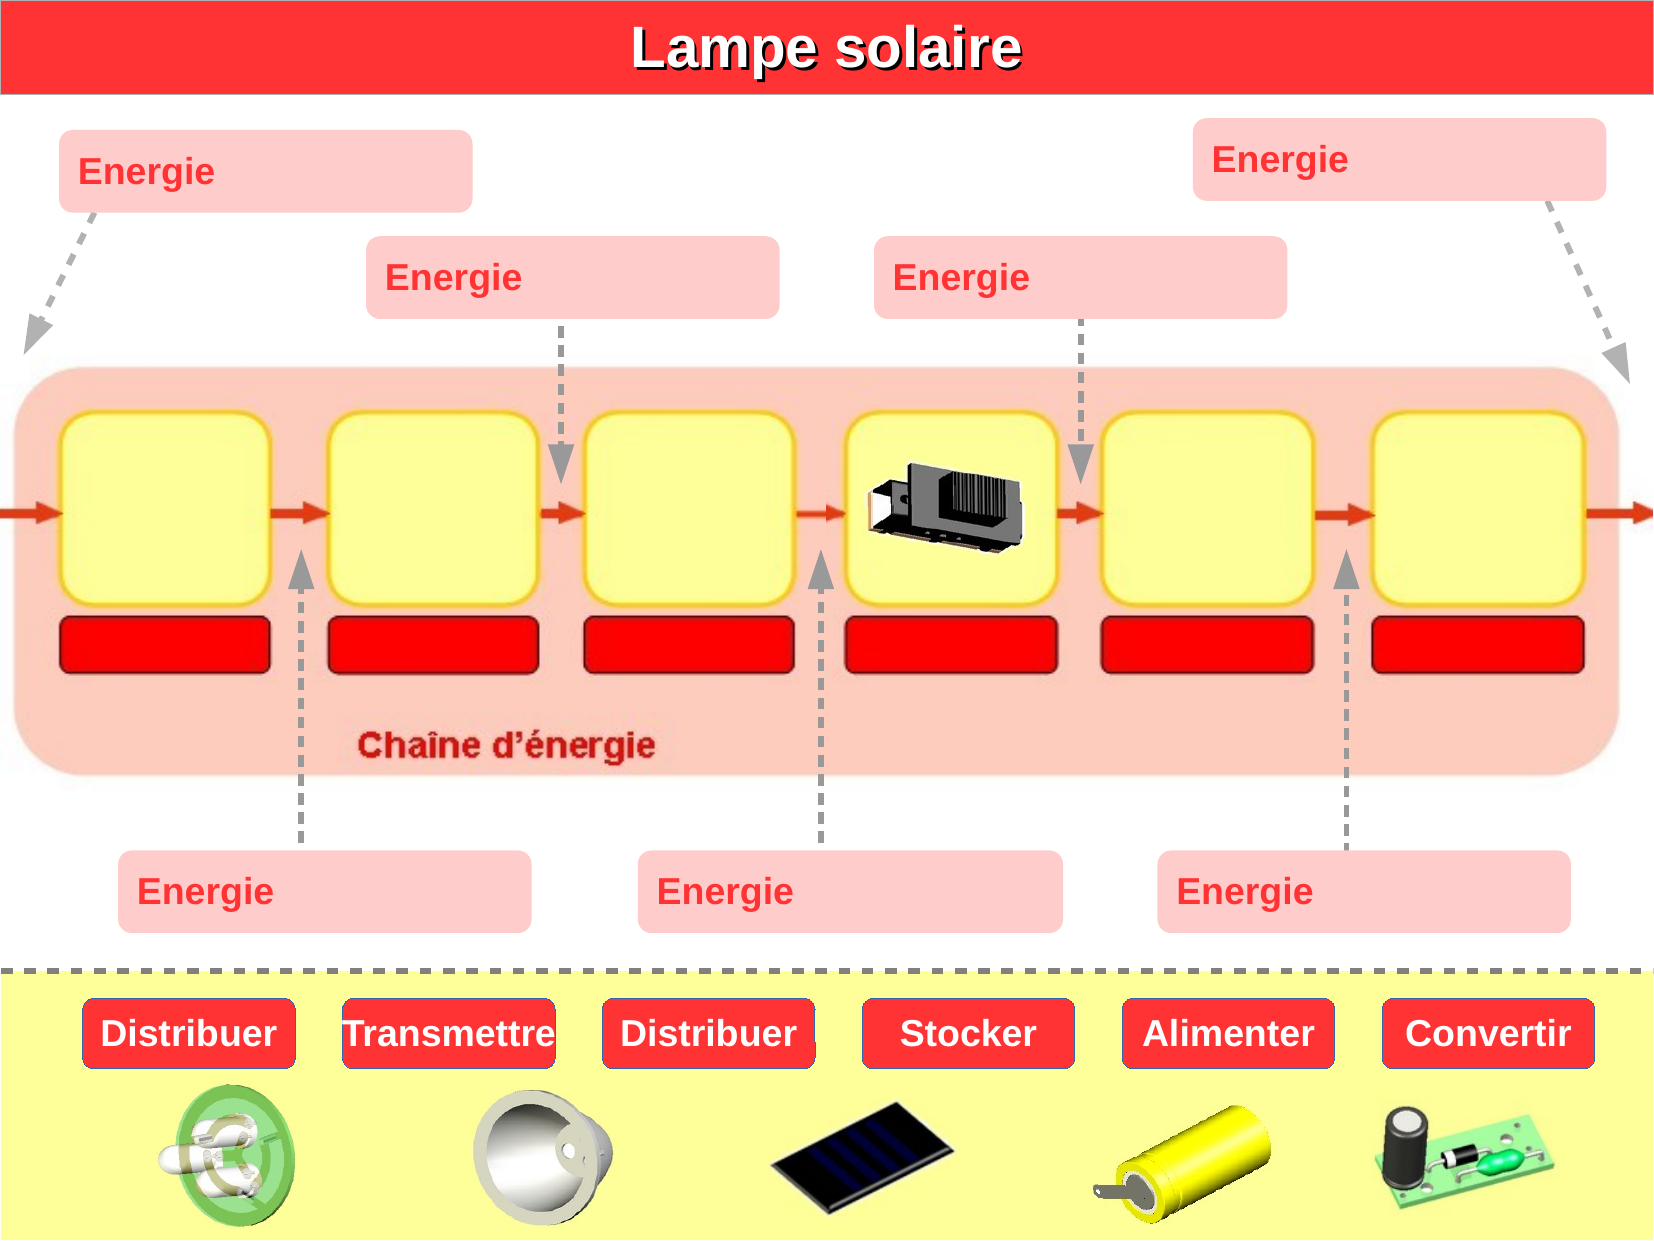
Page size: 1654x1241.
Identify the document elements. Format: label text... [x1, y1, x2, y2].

text_box Convertir [1382, 998, 1595, 1069]
picture [156, 1079, 296, 1229]
text_box Energie [366, 236, 780, 319]
text_box Lampe solaire [0, 0, 1654, 95]
picture [472, 1086, 615, 1229]
text_box Stocker [862, 998, 1075, 1069]
text_box Energie [118, 850, 532, 934]
picture [1370, 1098, 1560, 1217]
picture [0, 354, 1653, 792]
text_box Energie [637, 850, 1064, 934]
text_box Alimenter [1122, 998, 1335, 1069]
text_box [0, 970, 1654, 1241]
text_box Energie [59, 129, 473, 213]
picture [767, 1098, 957, 1217]
text_box Distribuer [82, 998, 296, 1069]
text_box Energie [1192, 118, 1607, 201]
text_box Energie [874, 236, 1288, 319]
text_box Energie [1157, 850, 1571, 934]
text_box Distribuer [602, 998, 816, 1069]
text_box Transmettre [342, 998, 556, 1069]
picture [1086, 1091, 1276, 1229]
